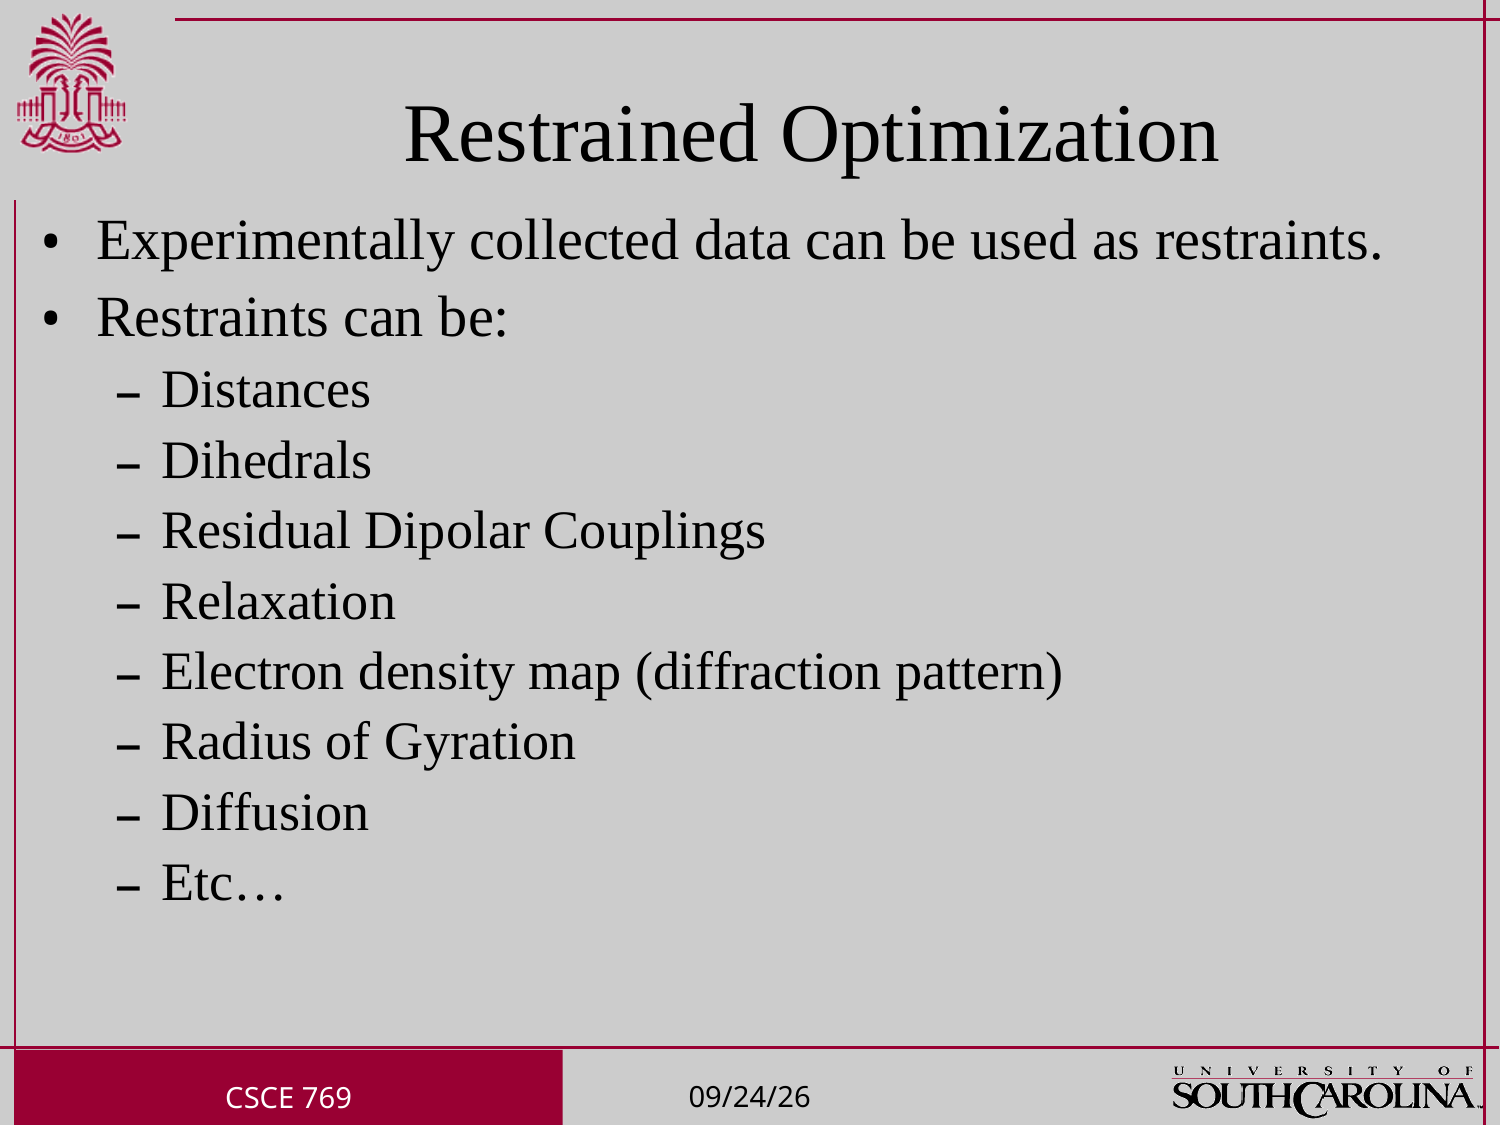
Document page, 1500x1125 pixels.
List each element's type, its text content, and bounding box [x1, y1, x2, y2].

title Restrained Optimization [174, 9, 1450, 188]
picture [12, 12, 131, 155]
list Experimentally collected data can be used as restraints. Restraints can be: Distances Dihedrals Residual Dipolar Couplings Relaxation Electron density map (diffraction pattern) Radius of Gyration Diffusion Etc… [24, 200, 1476, 1028]
picture [1162, 1049, 1483, 1125]
